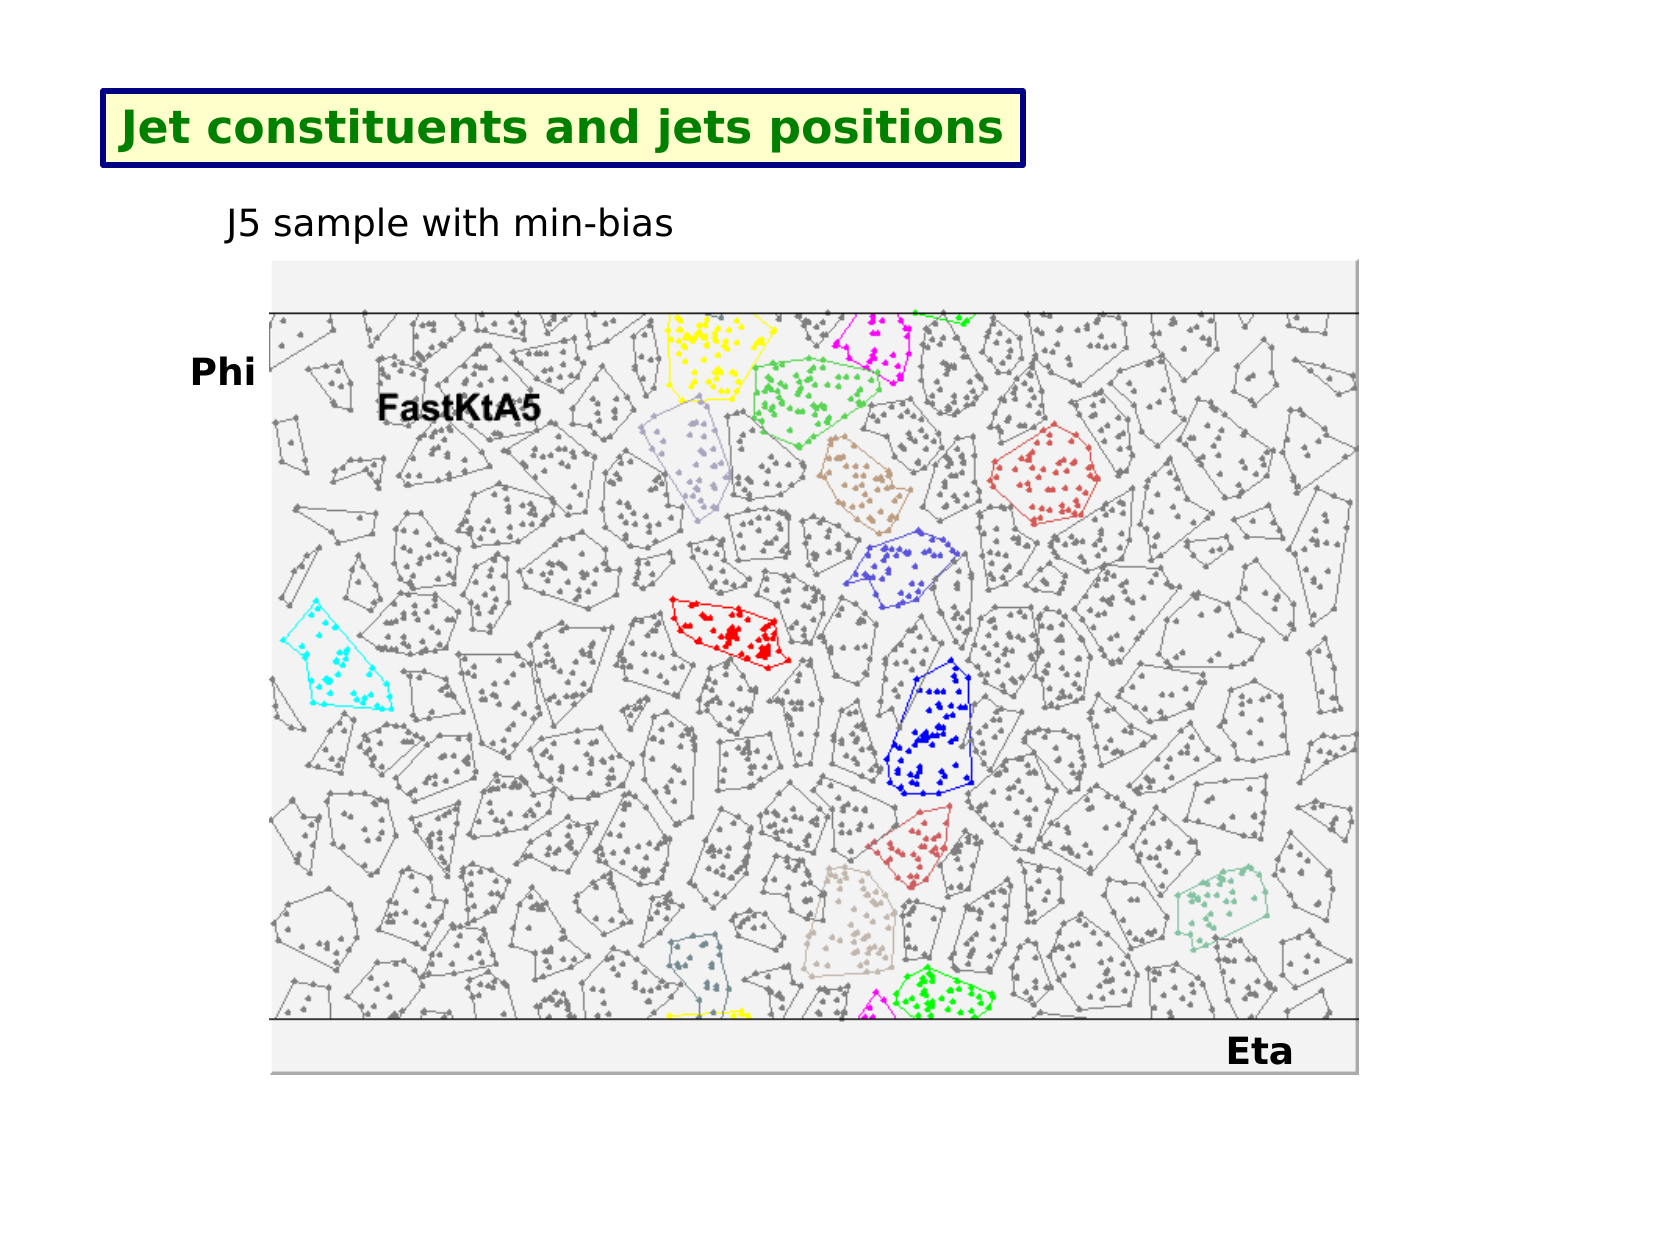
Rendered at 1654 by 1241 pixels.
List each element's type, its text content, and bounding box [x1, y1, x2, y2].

text_box Jet constituents and jets positions [103, 91, 1023, 166]
picture [269, 258, 1359, 1075]
text_box Eta [1210, 1022, 1310, 1082]
text_box J5 sample with min-bias [137, 194, 690, 253]
text_box Phi [174, 343, 272, 403]
